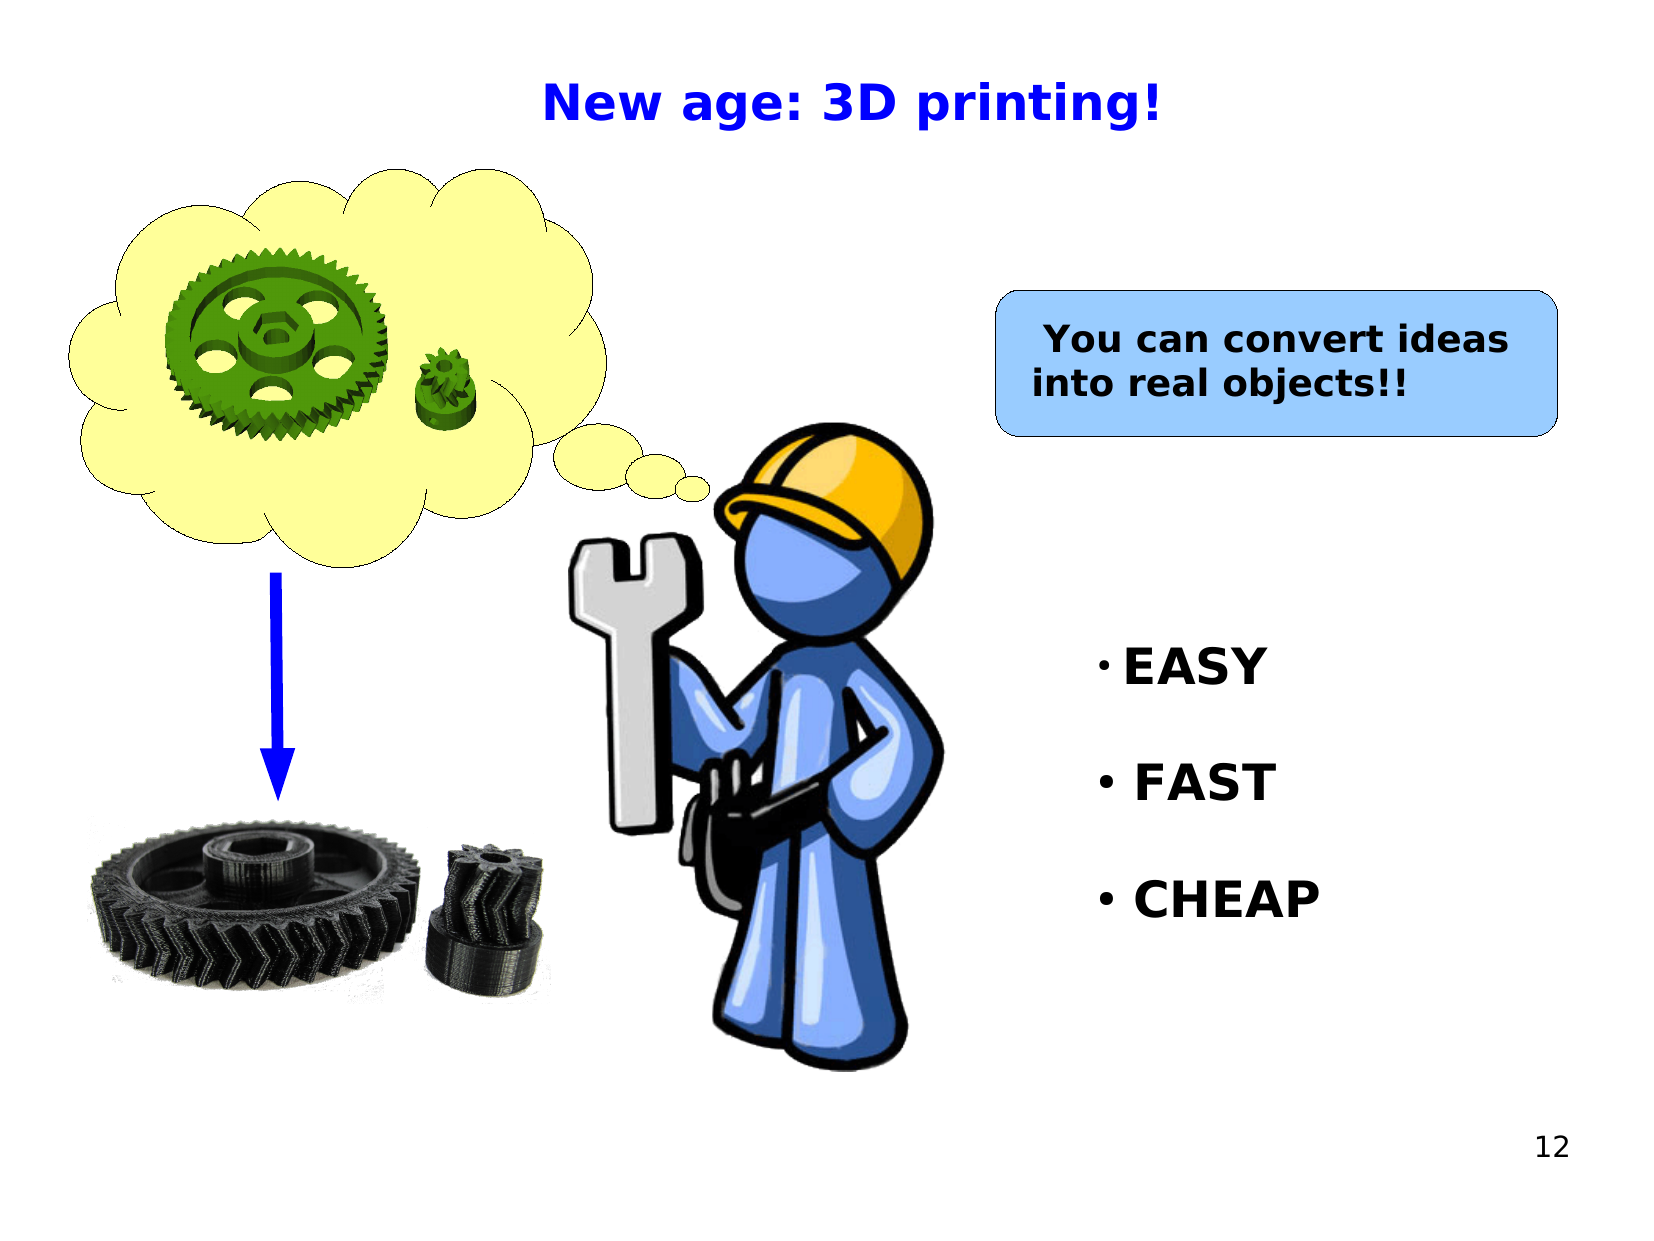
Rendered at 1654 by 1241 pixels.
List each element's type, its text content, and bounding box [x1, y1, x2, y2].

picture [159, 237, 482, 441]
text_box You can convert ideas into real objects!! [1016, 310, 1602, 480]
picture [87, 815, 551, 1004]
text_box [995, 290, 1558, 437]
text_box [68, 169, 607, 568]
picture [568, 421, 946, 1072]
text_box New age: 3D printing! [526, 66, 1180, 140]
text_box EASY FAST CHEAP [1082, 630, 1337, 937]
